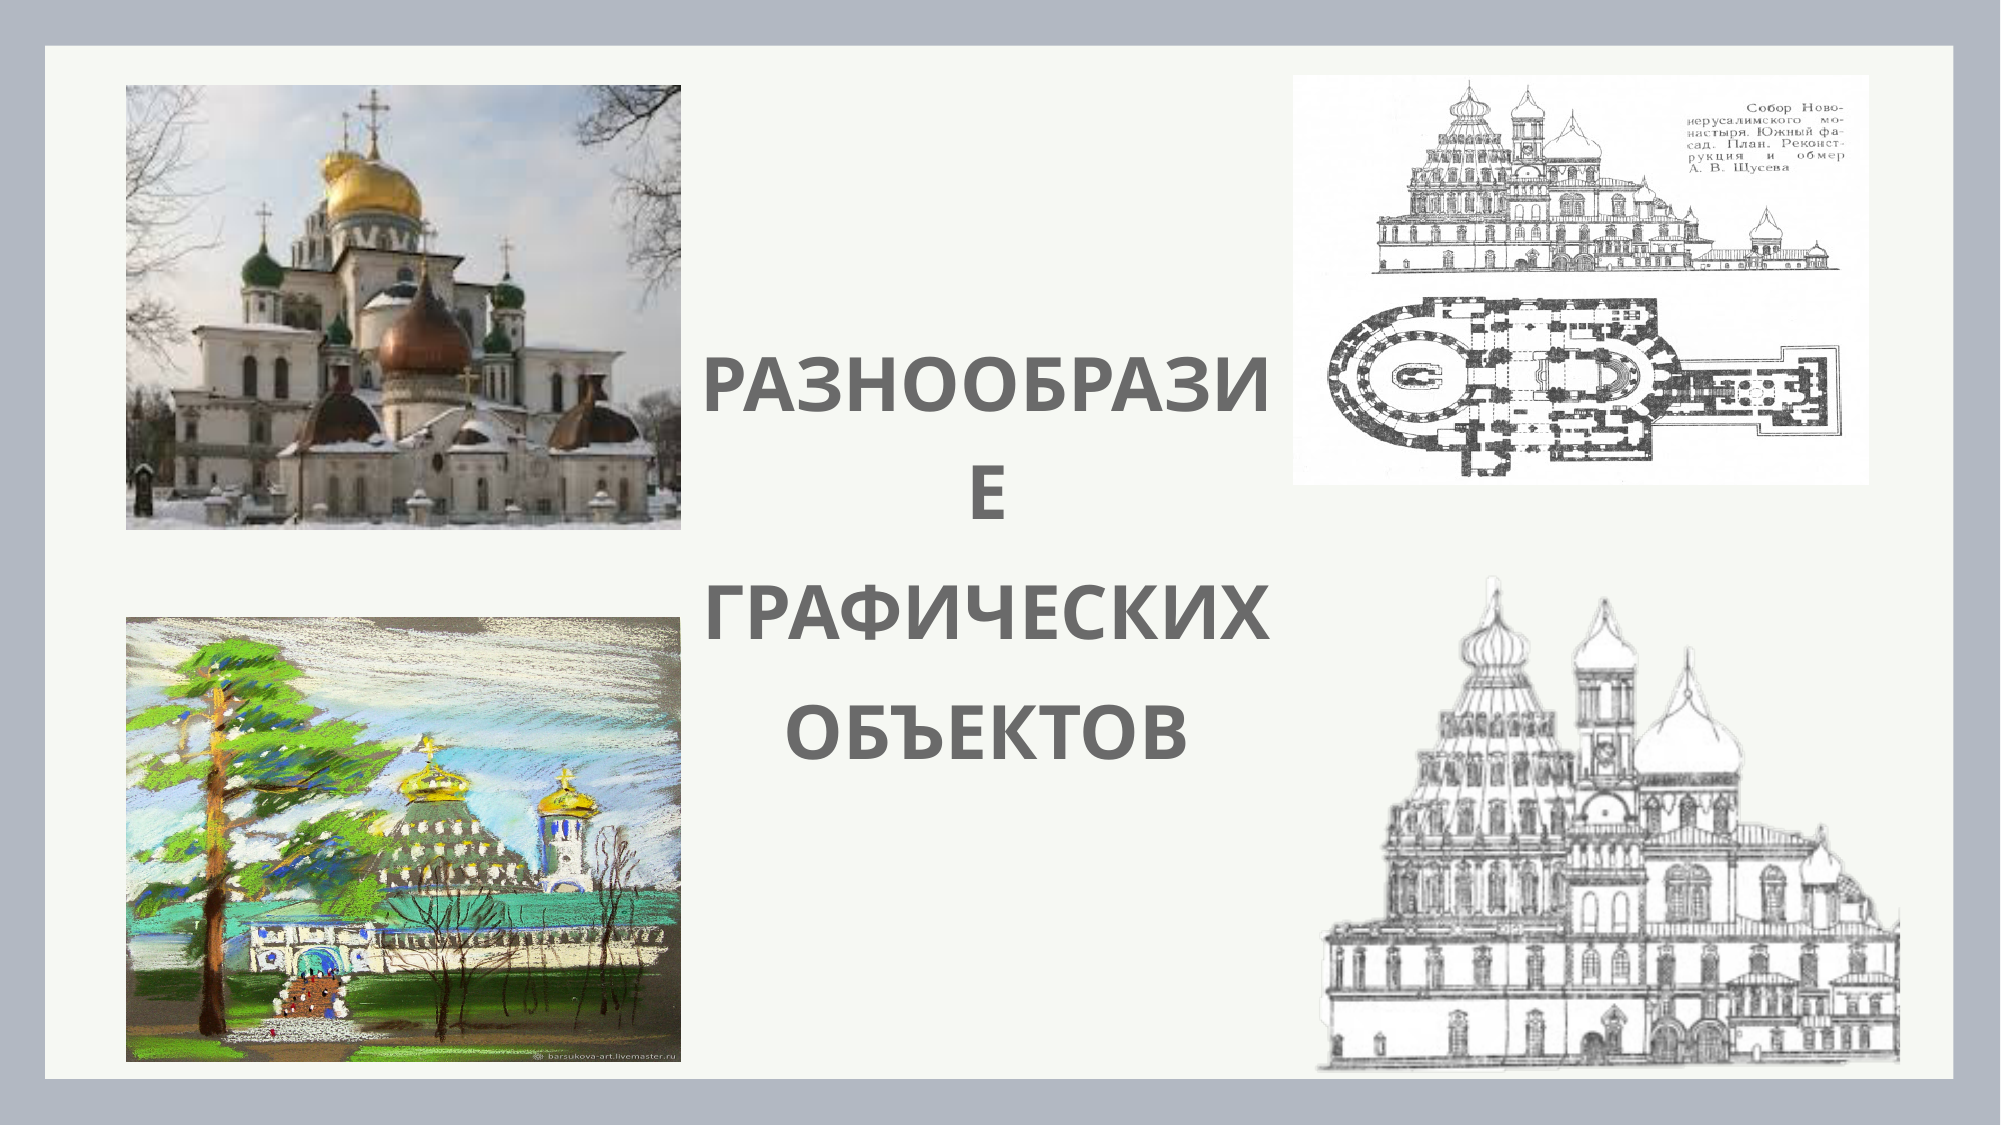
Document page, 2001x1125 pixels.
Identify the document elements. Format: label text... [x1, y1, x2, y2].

picture [1303, 568, 1901, 1080]
picture [126, 85, 681, 530]
picture [1293, 75, 1869, 485]
picture [126, 617, 681, 1062]
text_box РАЗНООБРАЗИЕ ГРАФИЧЕСКИХ ОБЪЕКТОВ [665, 437, 1309, 656]
